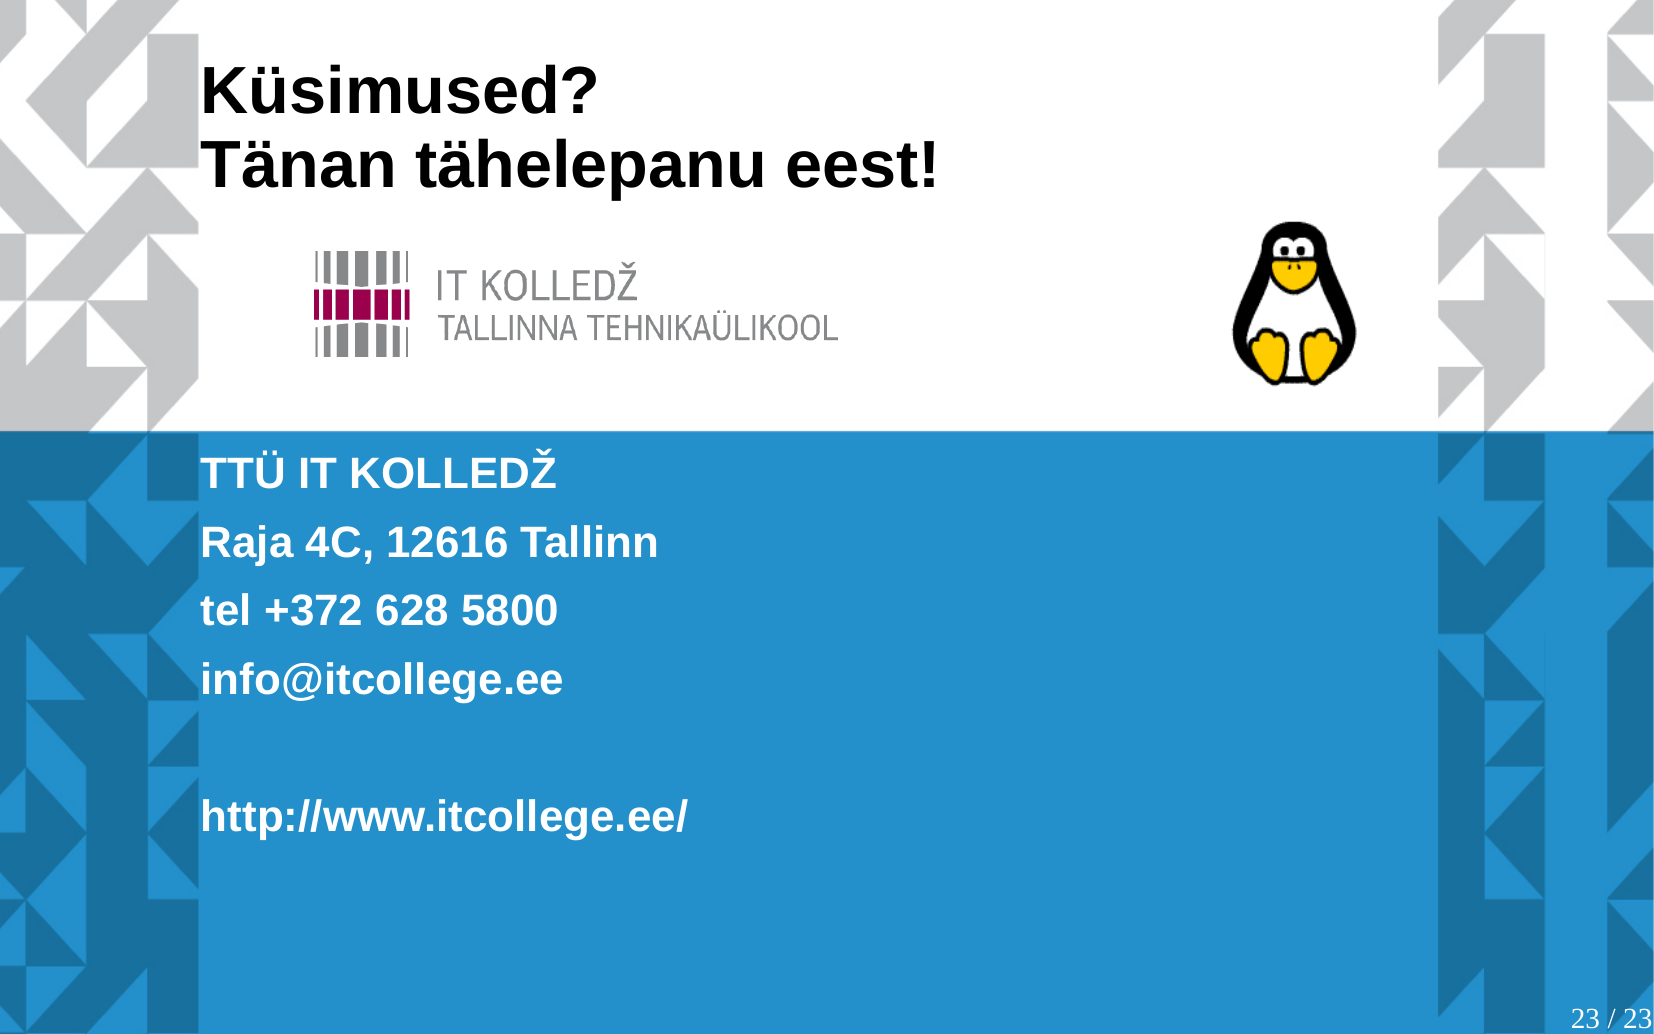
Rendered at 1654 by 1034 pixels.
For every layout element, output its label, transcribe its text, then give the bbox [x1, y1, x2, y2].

list TTÜ IT KOLLEDŽ Raja 4C, 12616 Tallinn tel +372 628 5800 info@itcollege.ee http://www.itcollege.ee/ [200, 448, 1430, 842]
title Küsimused? Tänan tähelepanu eest! [200, 41, 1170, 214]
picture [0, 0, 1654, 1034]
